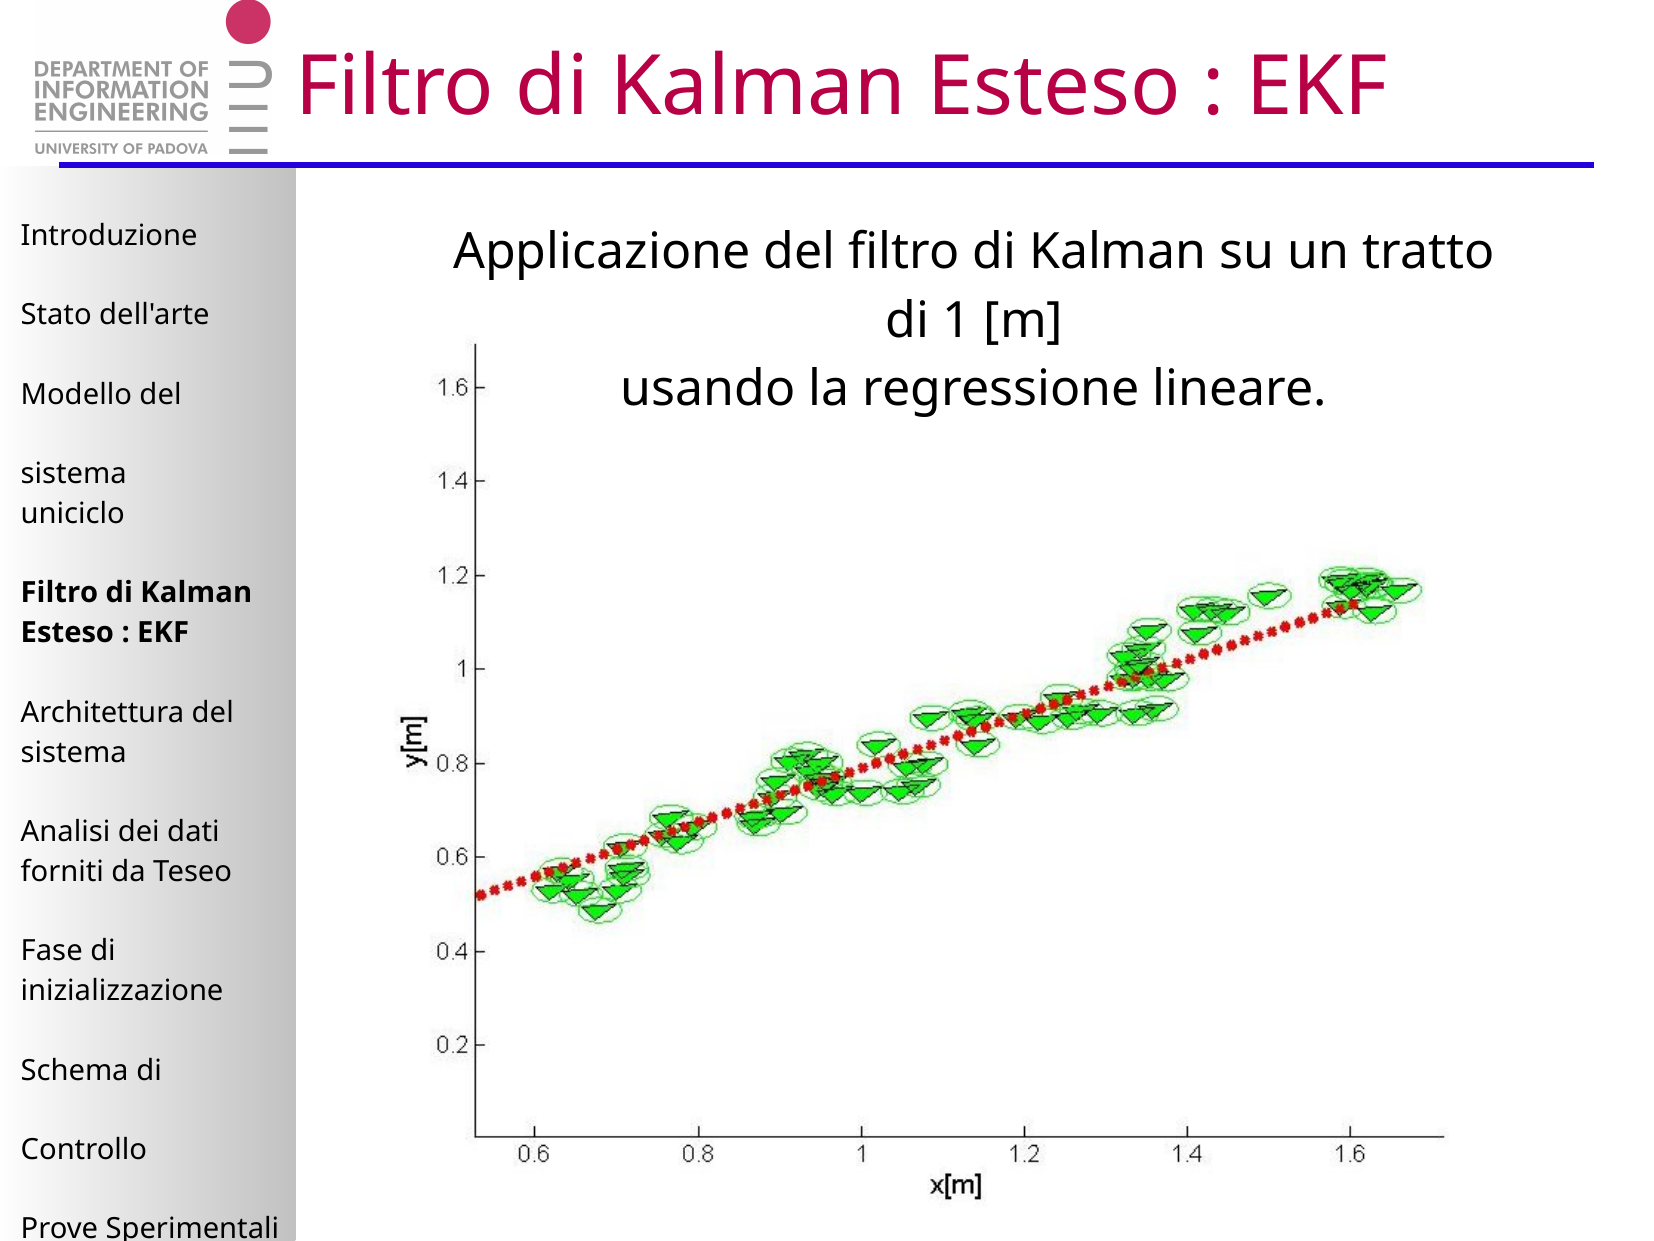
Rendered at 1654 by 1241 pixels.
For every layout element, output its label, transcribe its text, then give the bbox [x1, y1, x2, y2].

text_box Introduzione Stato dell'arte Modello del sistema uniciclo Filtro di Kalman Esteso : EKF Architettura del sistema Analisi dei dati forniti da Teseo Fase di inizializzazione Schema di Controllo Prove Sperimentali Conclusioni Sviluppi futuri [5, 206, 302, 1211]
text_box Applicazione del filtro di Kalman su un tratto di 1 [m] usando la regressione lineare. [413, 207, 1536, 325]
picture [35, 0, 272, 154]
picture [383, 324, 1477, 1211]
title Filtro di Kalman Esteso : EKF [295, 16, 1565, 148]
picture [892, 325, 907, 334]
